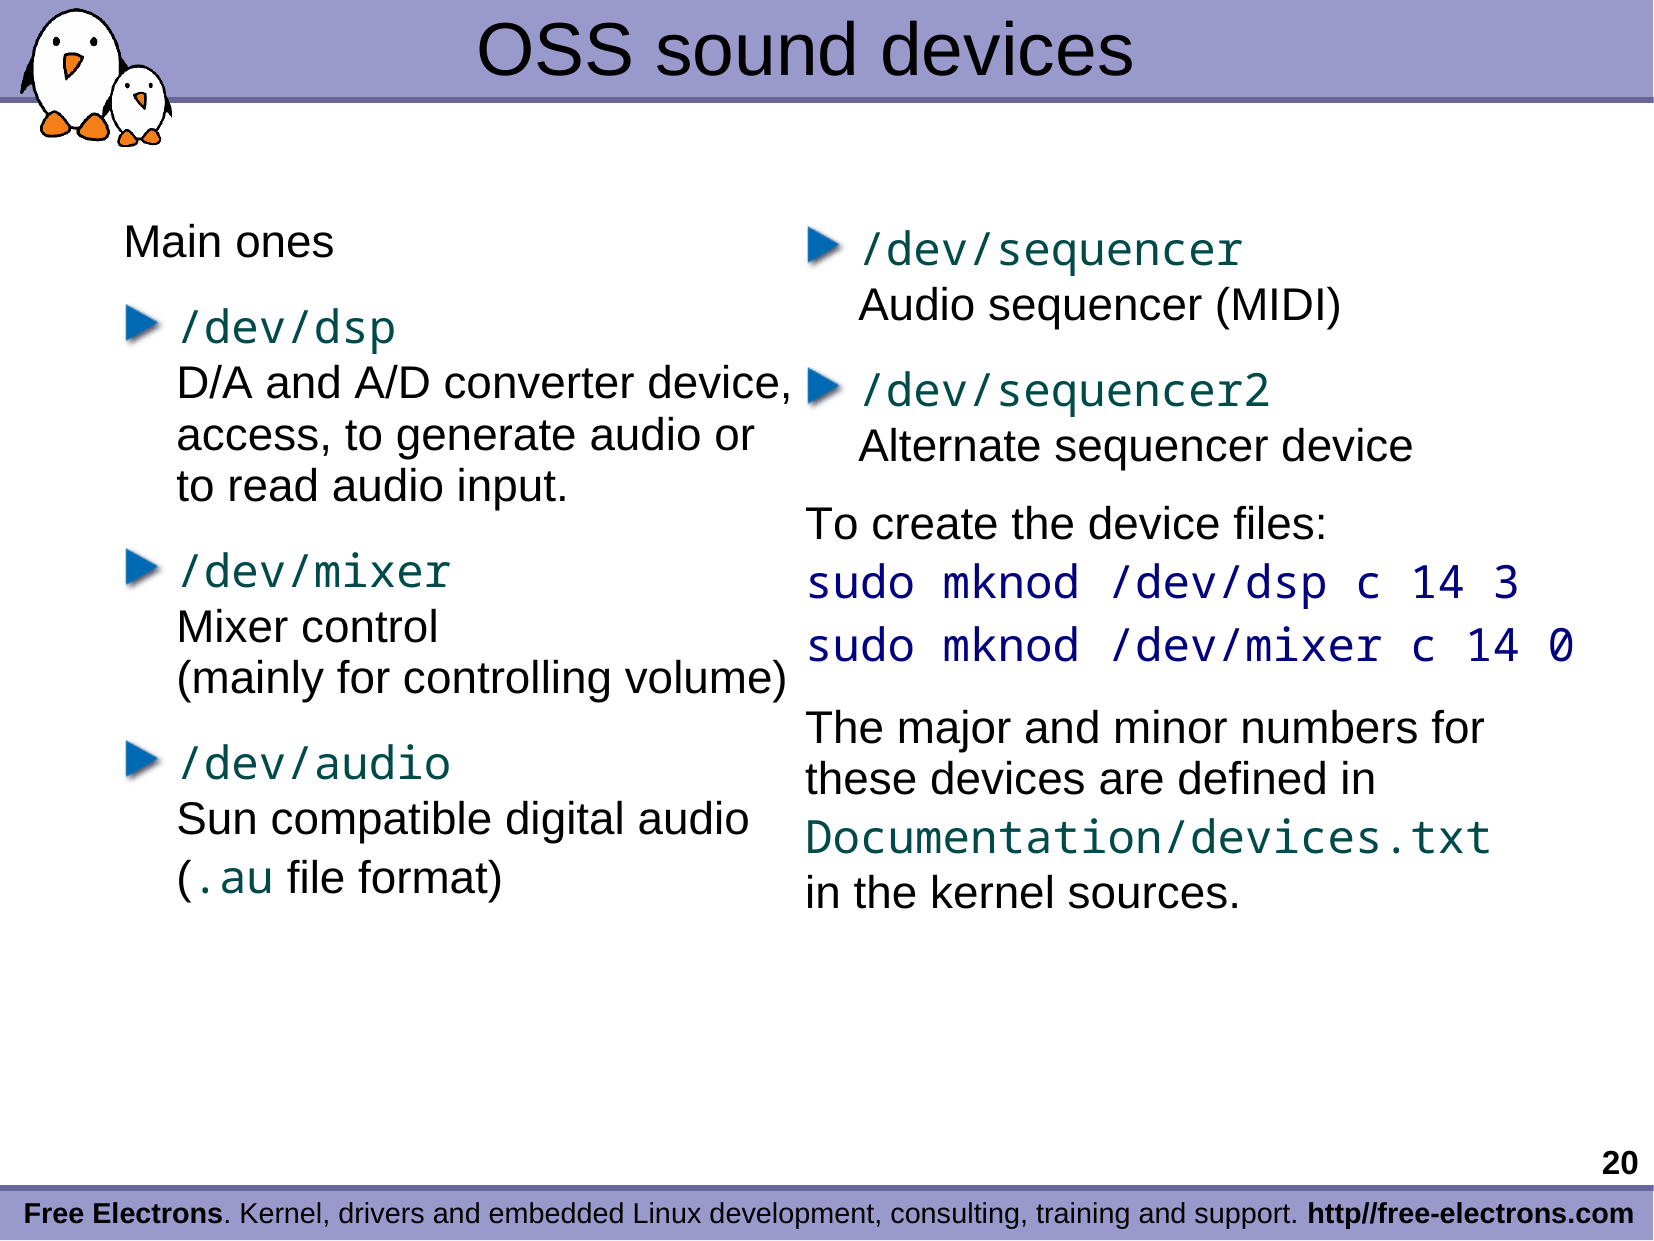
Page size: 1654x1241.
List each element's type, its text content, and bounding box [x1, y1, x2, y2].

list Main ones /dev/dsp D/A and A/D converter device, access, to generate audio or to read audio input. /dev/mixer Mixer control (mainly for controlling volume) /dev/audio Sun compatible digital audio (.au file format) [105, 216, 787, 1066]
title OSS sound devices [60, 0, 1551, 98]
list /dev/sequencer Audio sequencer (MIDI) /dev/sequencer2 Alternate sequencer device To create the device files: sudo mknod /dev/dsp c 14 3 sudo mknod /dev/mixer c 14 0 The major and minor numbers for these devices are defined in Documentation/devices.txt in the kernel sources. [787, 216, 1609, 1066]
picture [20, 8, 172, 147]
